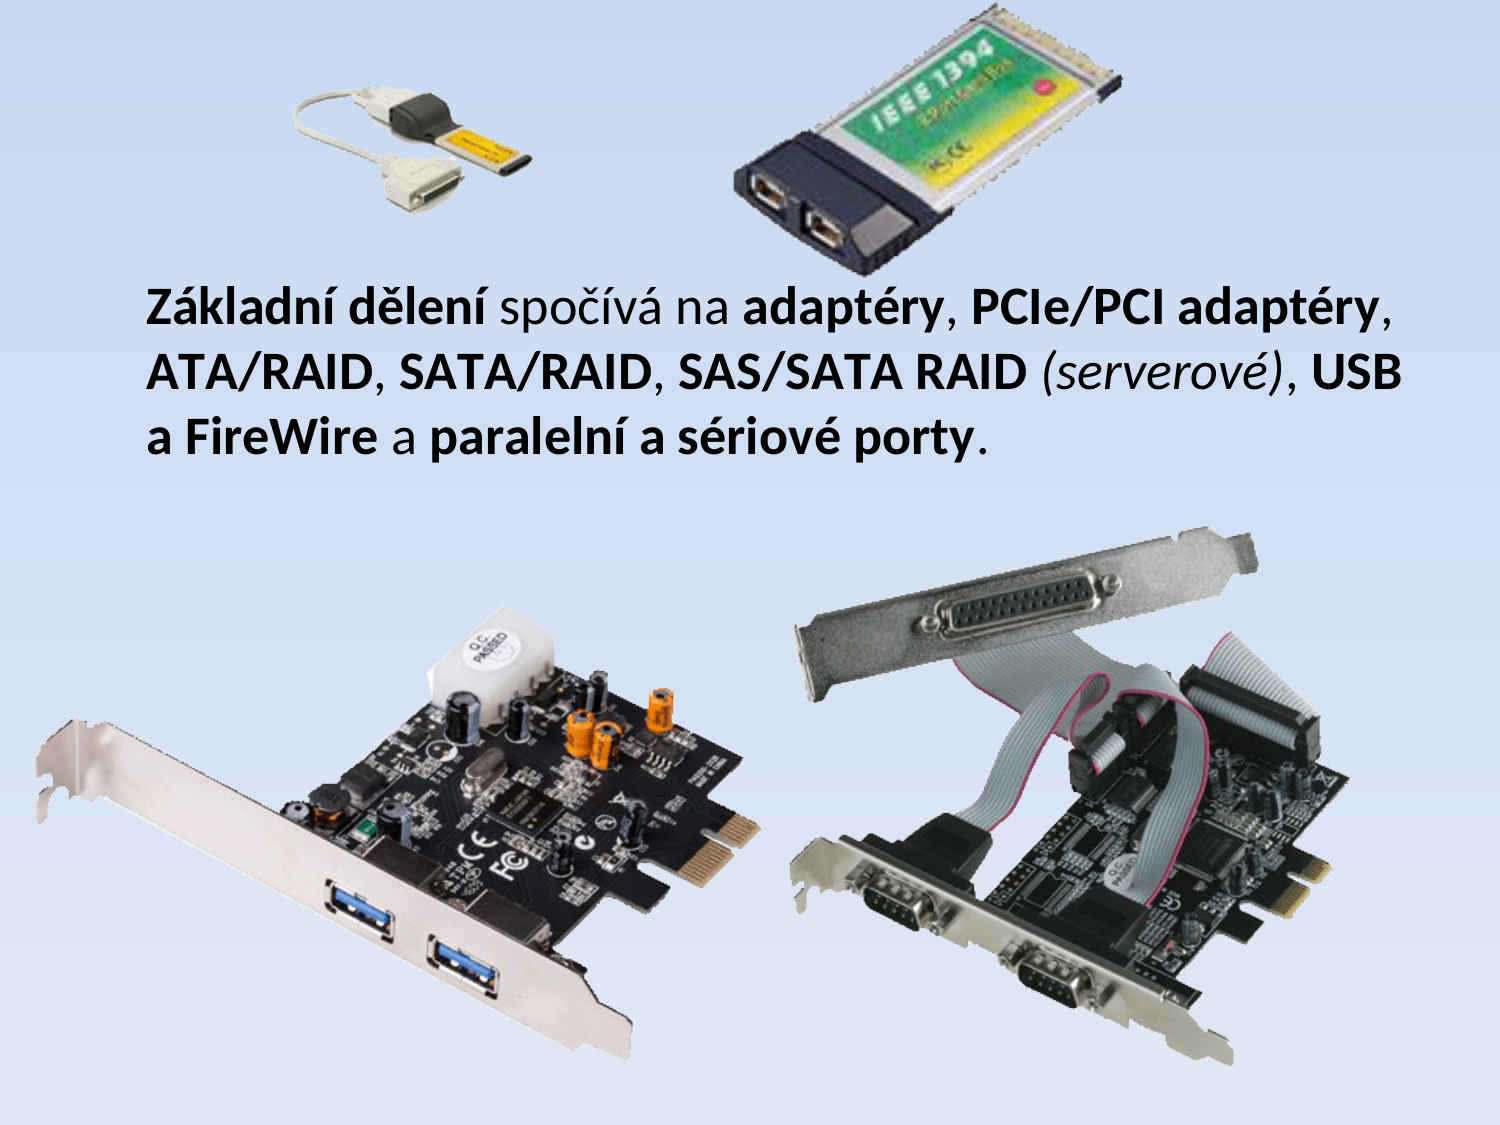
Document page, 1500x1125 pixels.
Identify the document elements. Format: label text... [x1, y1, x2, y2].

picture [726, 0, 1128, 339]
list Základní dělení spočívá na adaptéry, PCIe/PCI adaptéry, ATA/RAID, SATA/RAID, SAS/SATA RAID (serverové), USB a FireWire a paralelní a sériové porty. [75, 262, 1426, 538]
picture [17, 503, 1461, 1125]
picture [289, 30, 537, 279]
